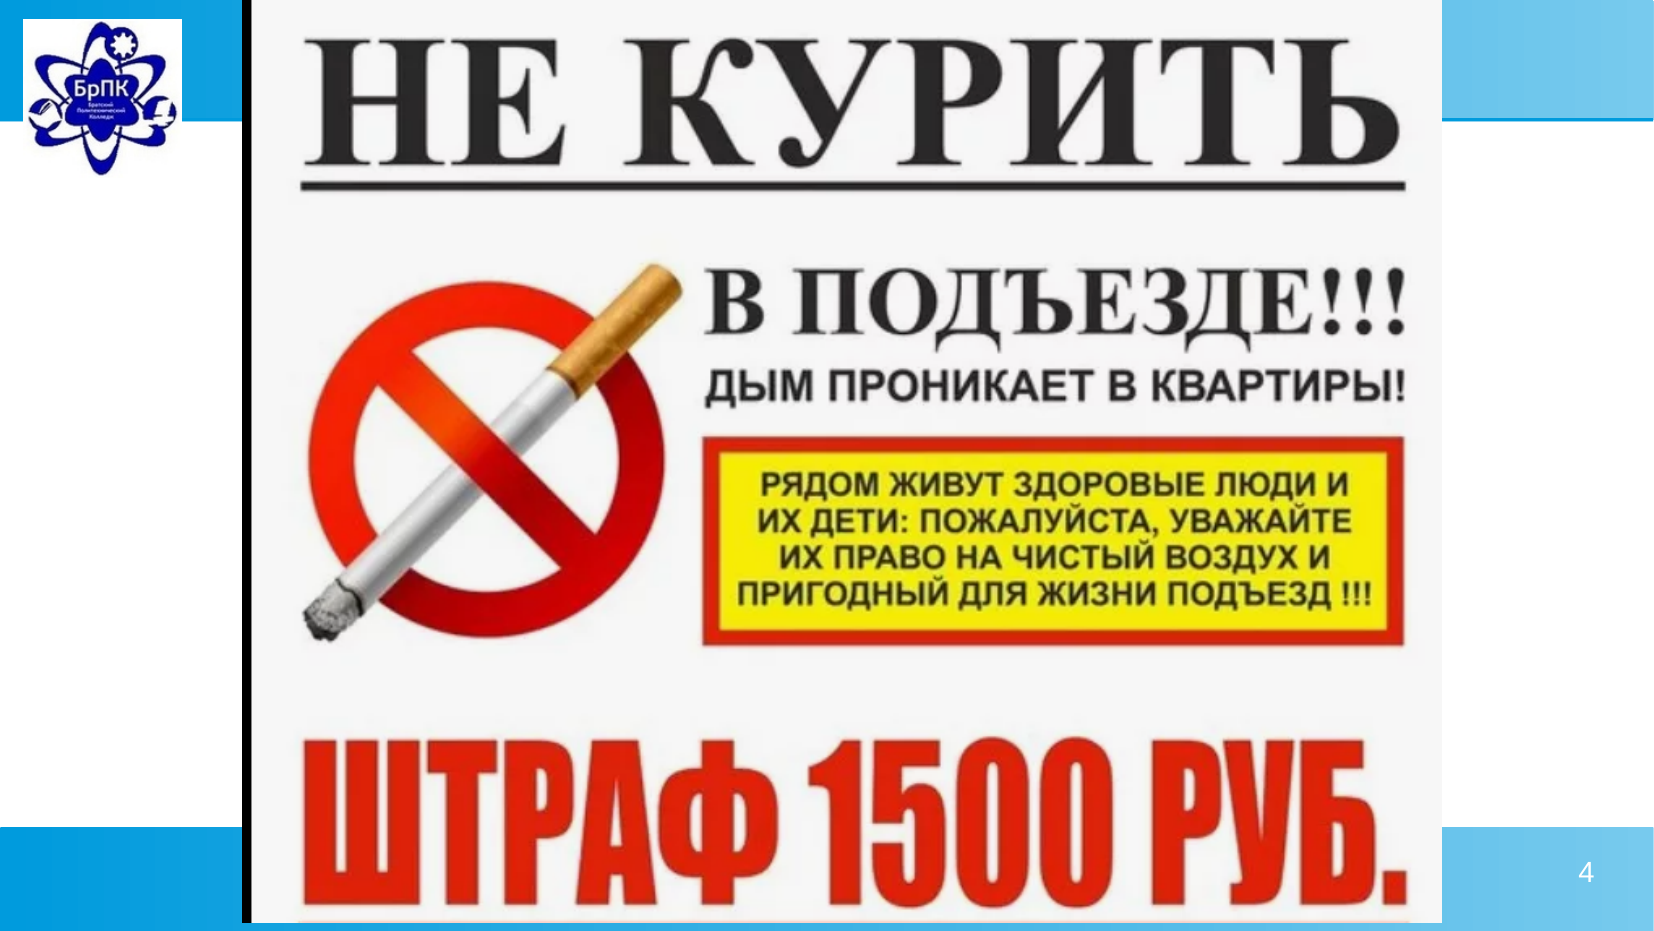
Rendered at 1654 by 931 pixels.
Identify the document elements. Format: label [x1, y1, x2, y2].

picture [242, 0, 1442, 923]
picture [23, 20, 182, 178]
